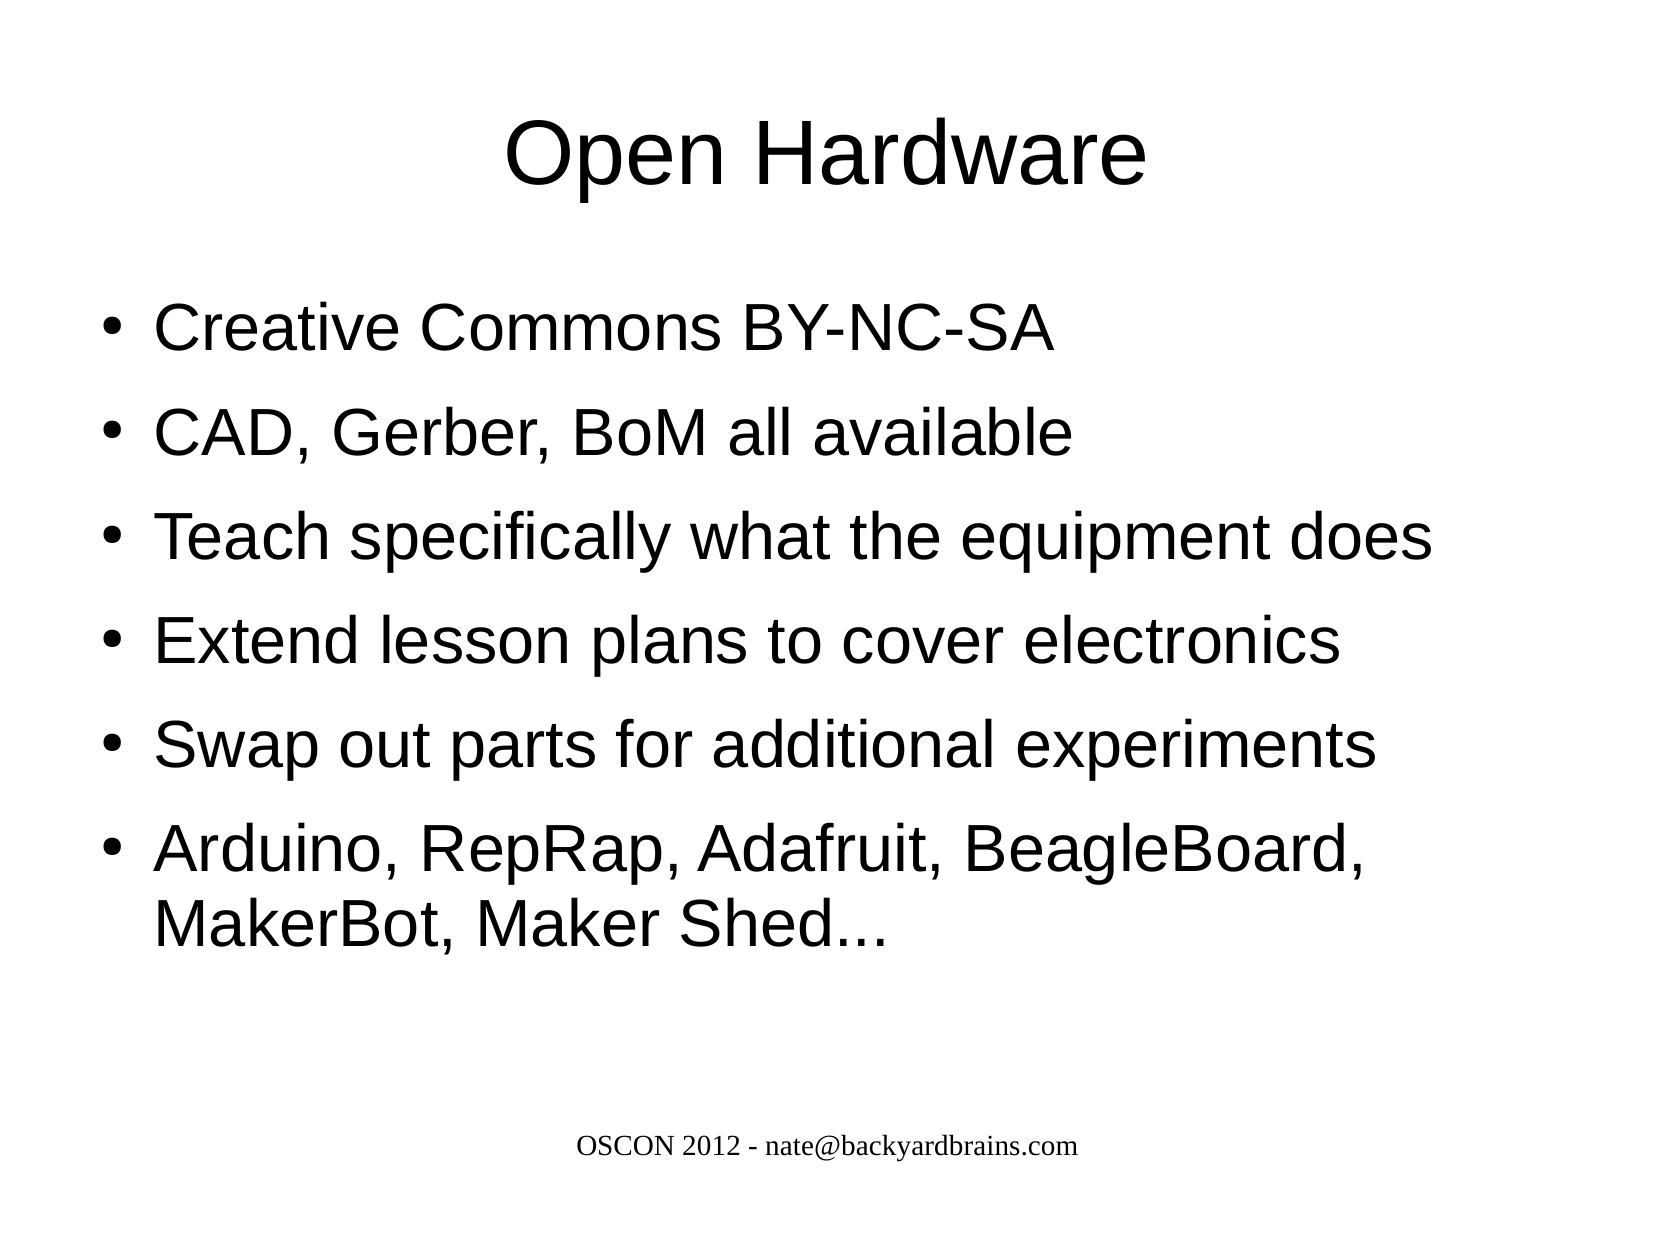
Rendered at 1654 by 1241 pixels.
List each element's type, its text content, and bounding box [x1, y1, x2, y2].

list Creative Commons BY-NC-SA CAD, Gerber, BoM all available Teach specifically what the equipment does Extend lesson plans to cover electronics Swap out parts for additional experiments Arduino, RepRap, Adafruit, BeagleBoard, MakerBot, Maker Shed... [82, 290, 1571, 1010]
title Open Hardware [82, 49, 1571, 257]
